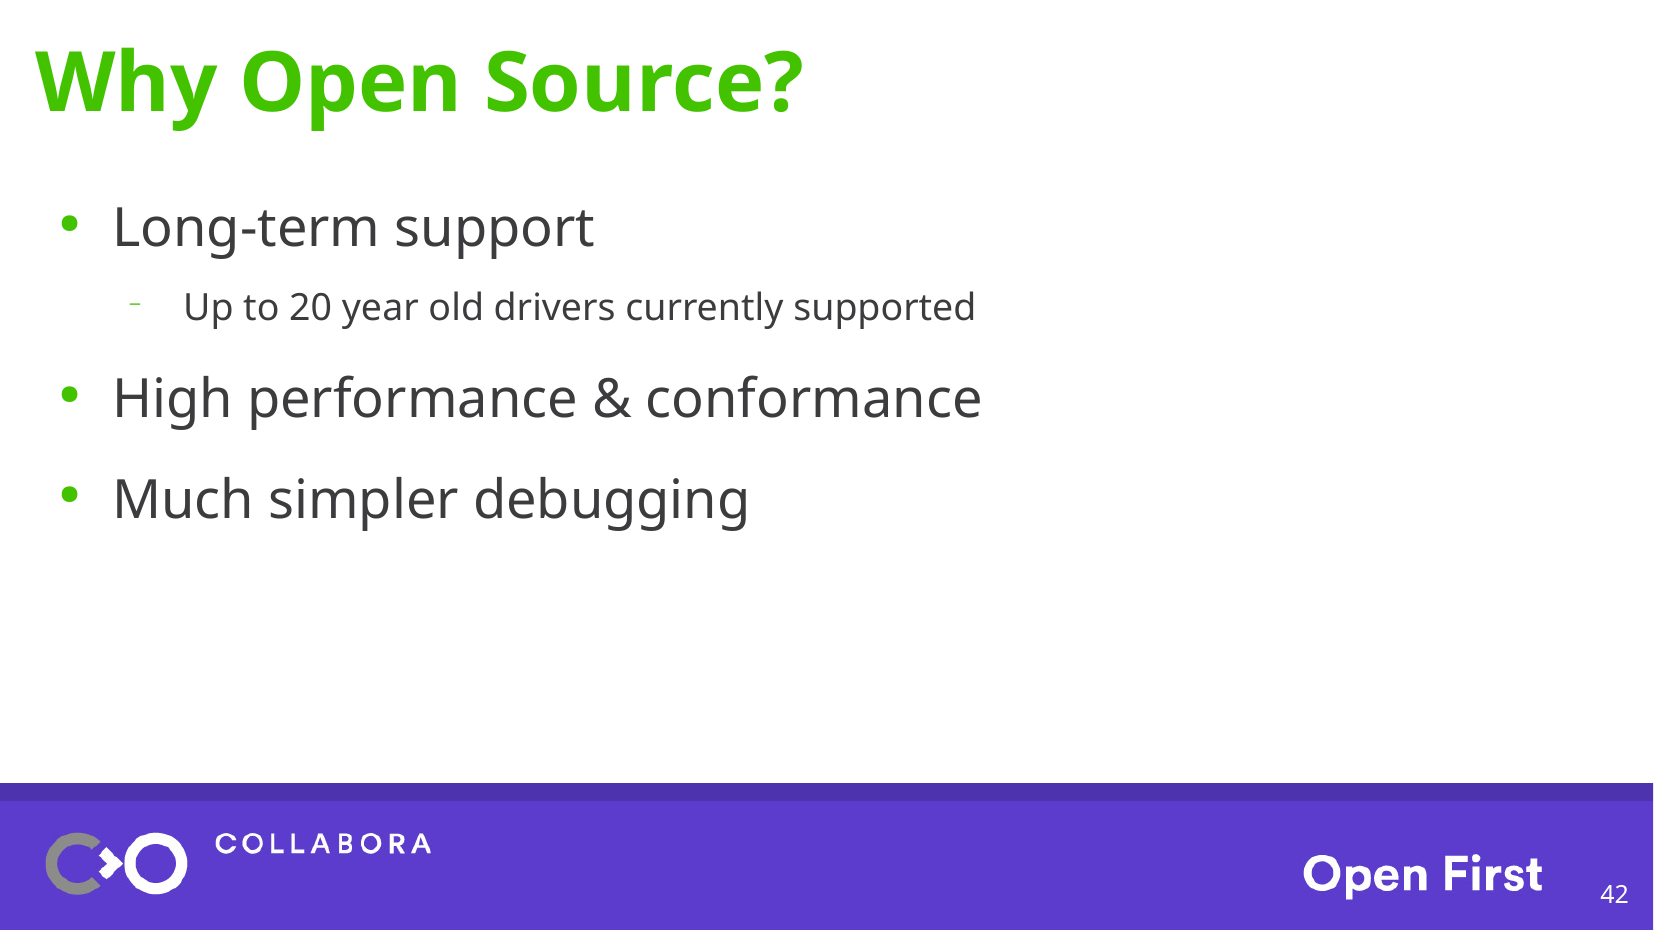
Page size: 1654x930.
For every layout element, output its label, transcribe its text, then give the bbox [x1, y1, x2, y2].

list Long-term support Up to 20 year old drivers currently supported High performance & conformance Much simpler debugging [41, 160, 1613, 804]
title Why Open Source? [35, 28, 1608, 192]
picture [0, 0, 1654, 930]
